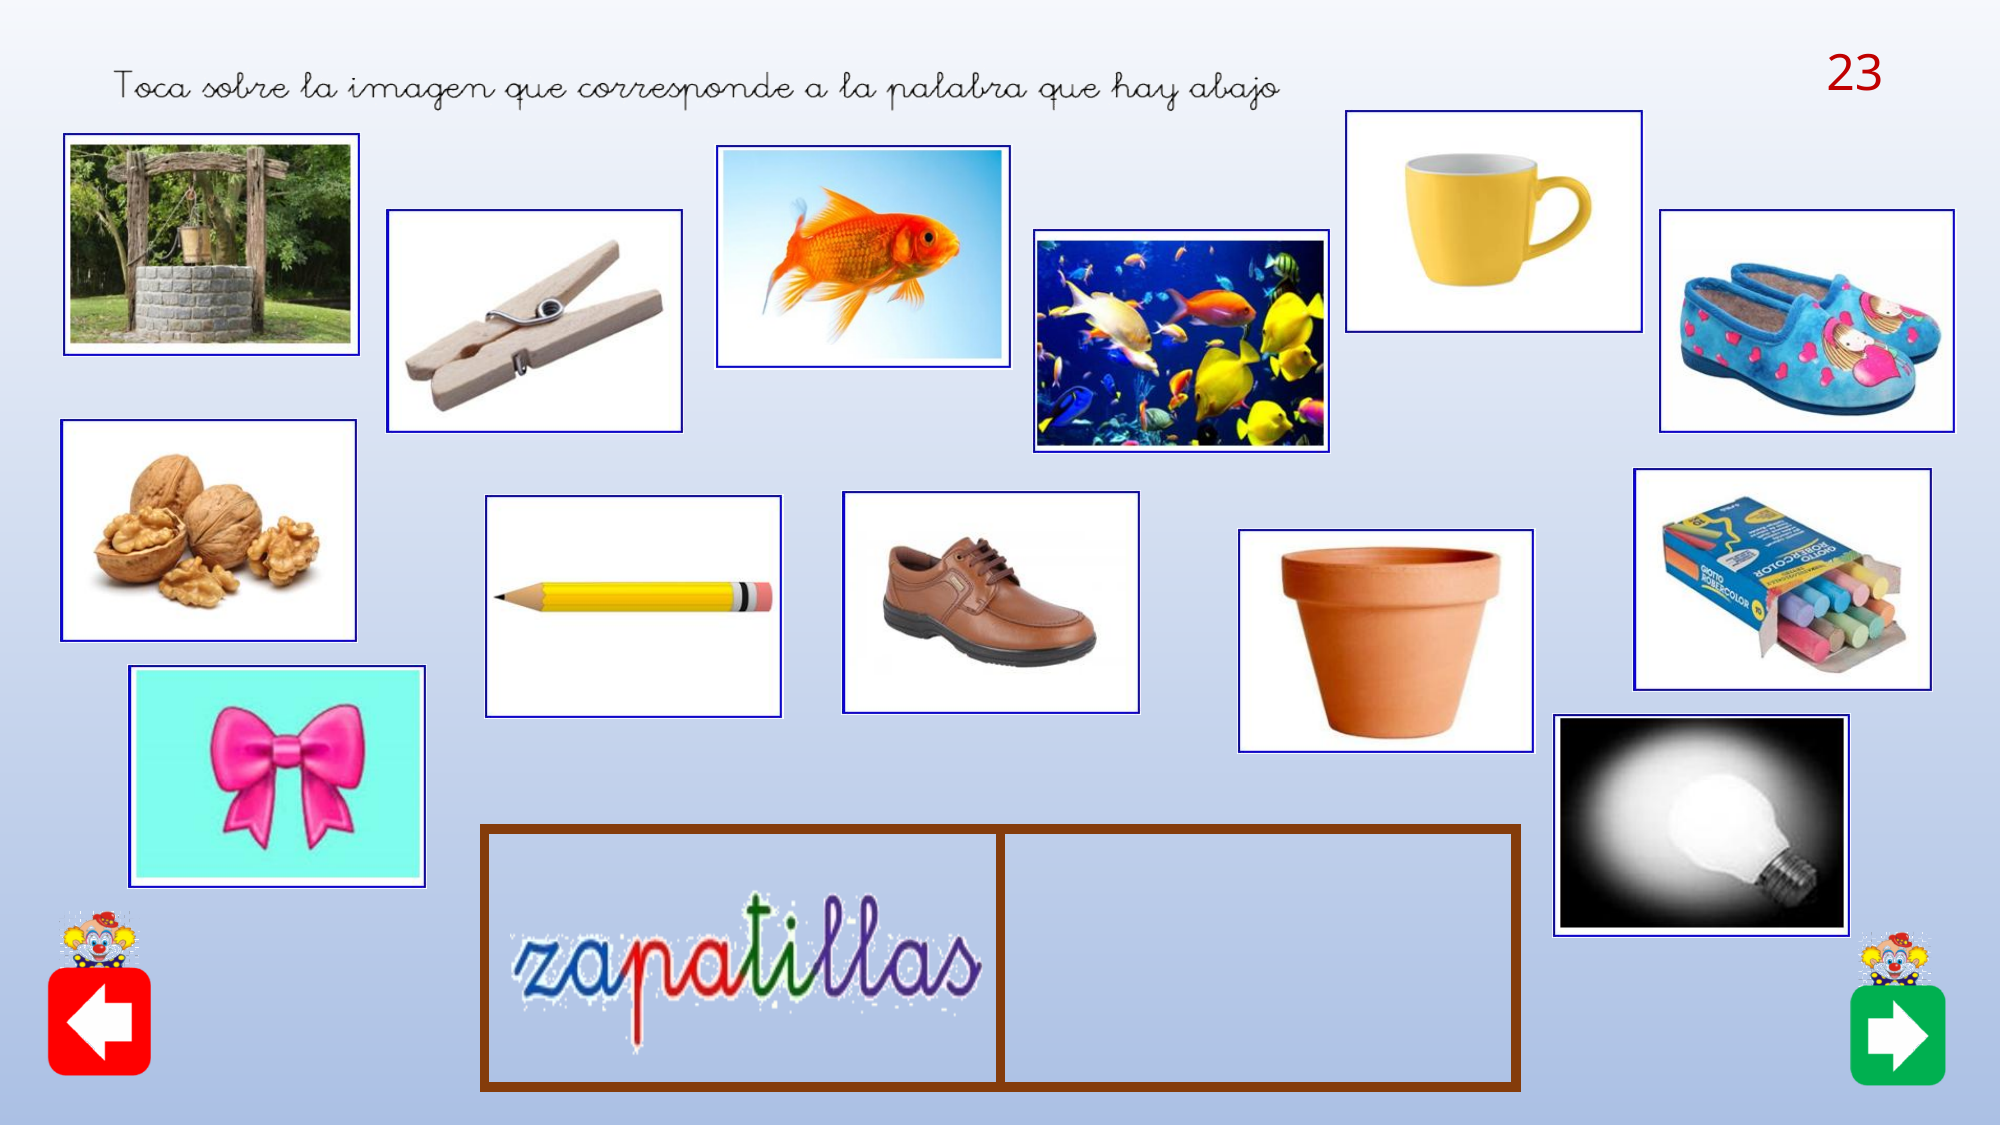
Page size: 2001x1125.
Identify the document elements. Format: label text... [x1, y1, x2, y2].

picture [127, 664, 427, 889]
picture [1237, 528, 1536, 754]
text_box 23 [1764, 32, 1946, 108]
picture [510, 853, 990, 1068]
picture [714, 144, 1013, 370]
picture [1552, 713, 1946, 1086]
picture [841, 490, 1141, 715]
picture [59, 418, 358, 643]
picture [1658, 208, 1957, 434]
picture [1032, 228, 1331, 454]
picture [484, 494, 784, 719]
picture [1632, 467, 1933, 692]
picture [47, 910, 151, 1076]
picture [62, 132, 361, 357]
picture [385, 208, 684, 434]
picture [106, 57, 1645, 334]
